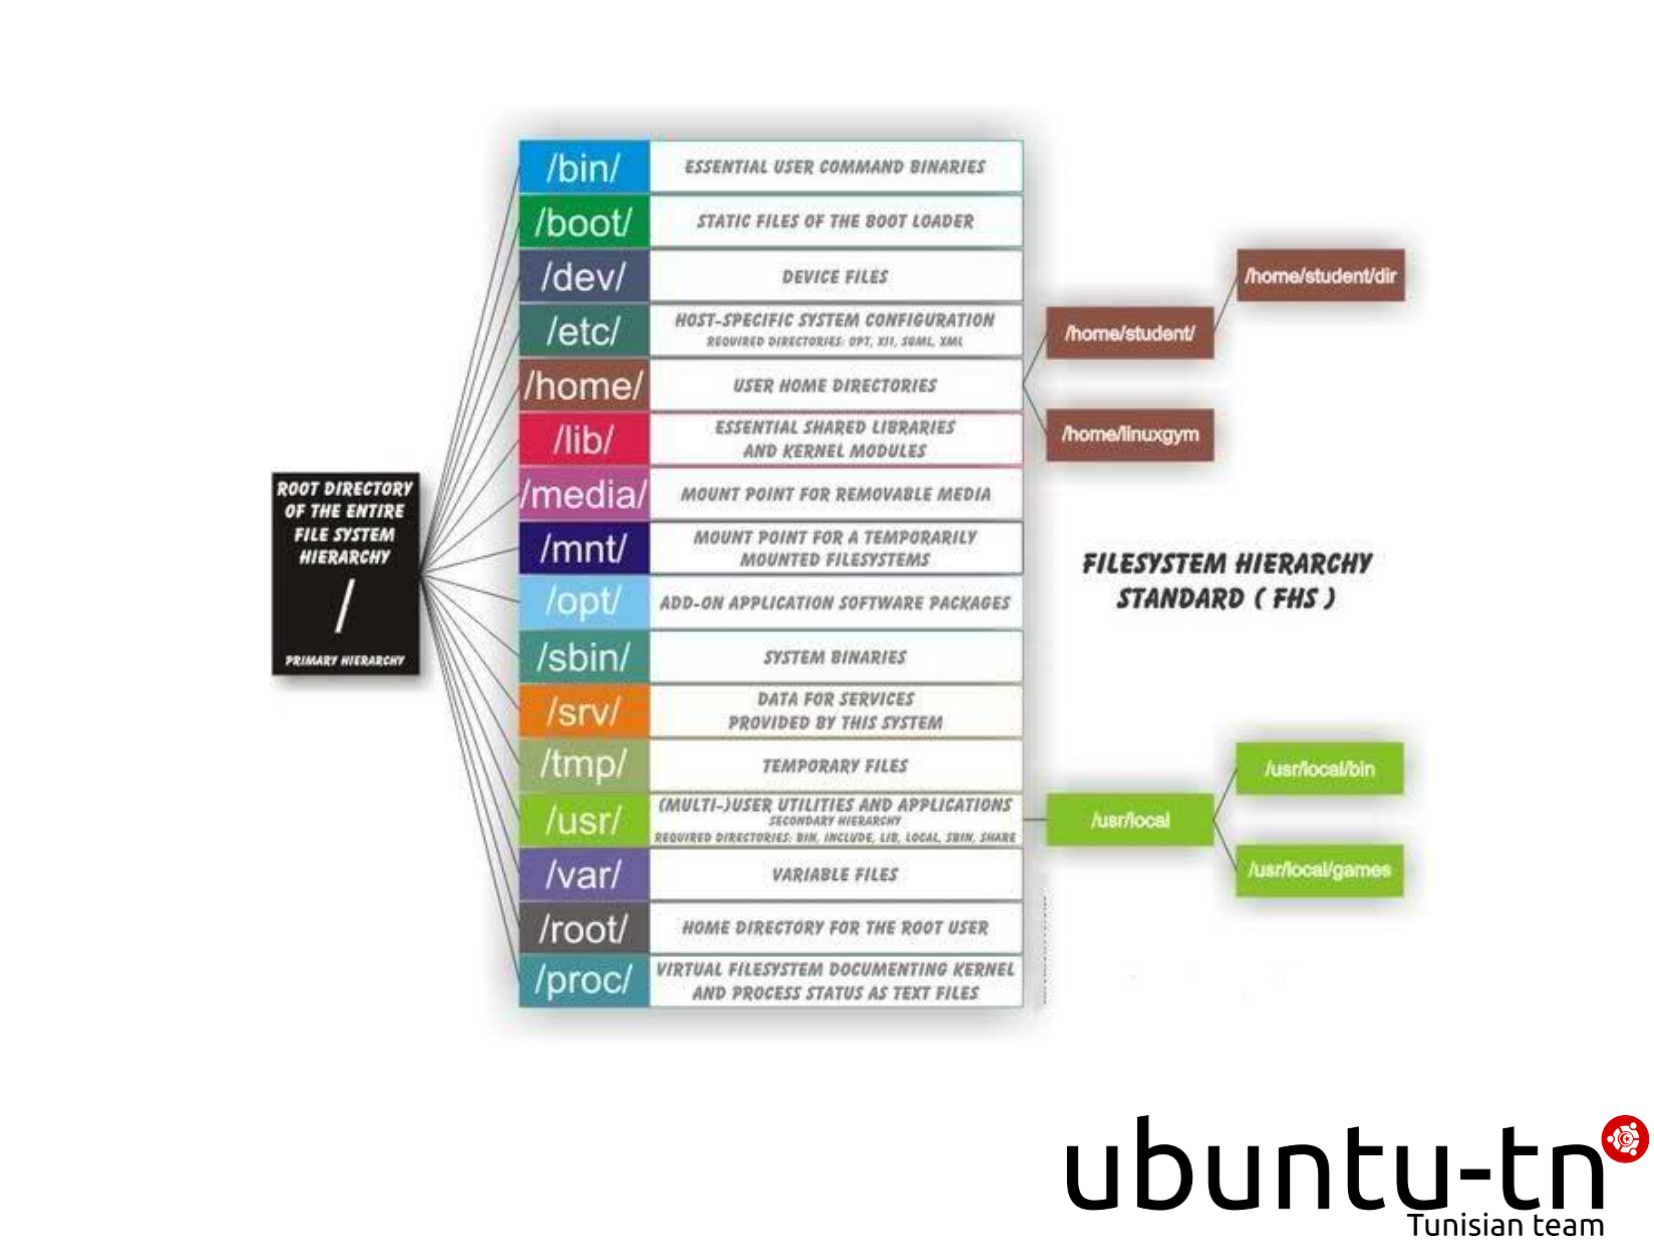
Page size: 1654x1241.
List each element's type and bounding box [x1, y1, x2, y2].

picture [1067, 1115, 1649, 1236]
picture [270, 104, 1431, 1046]
